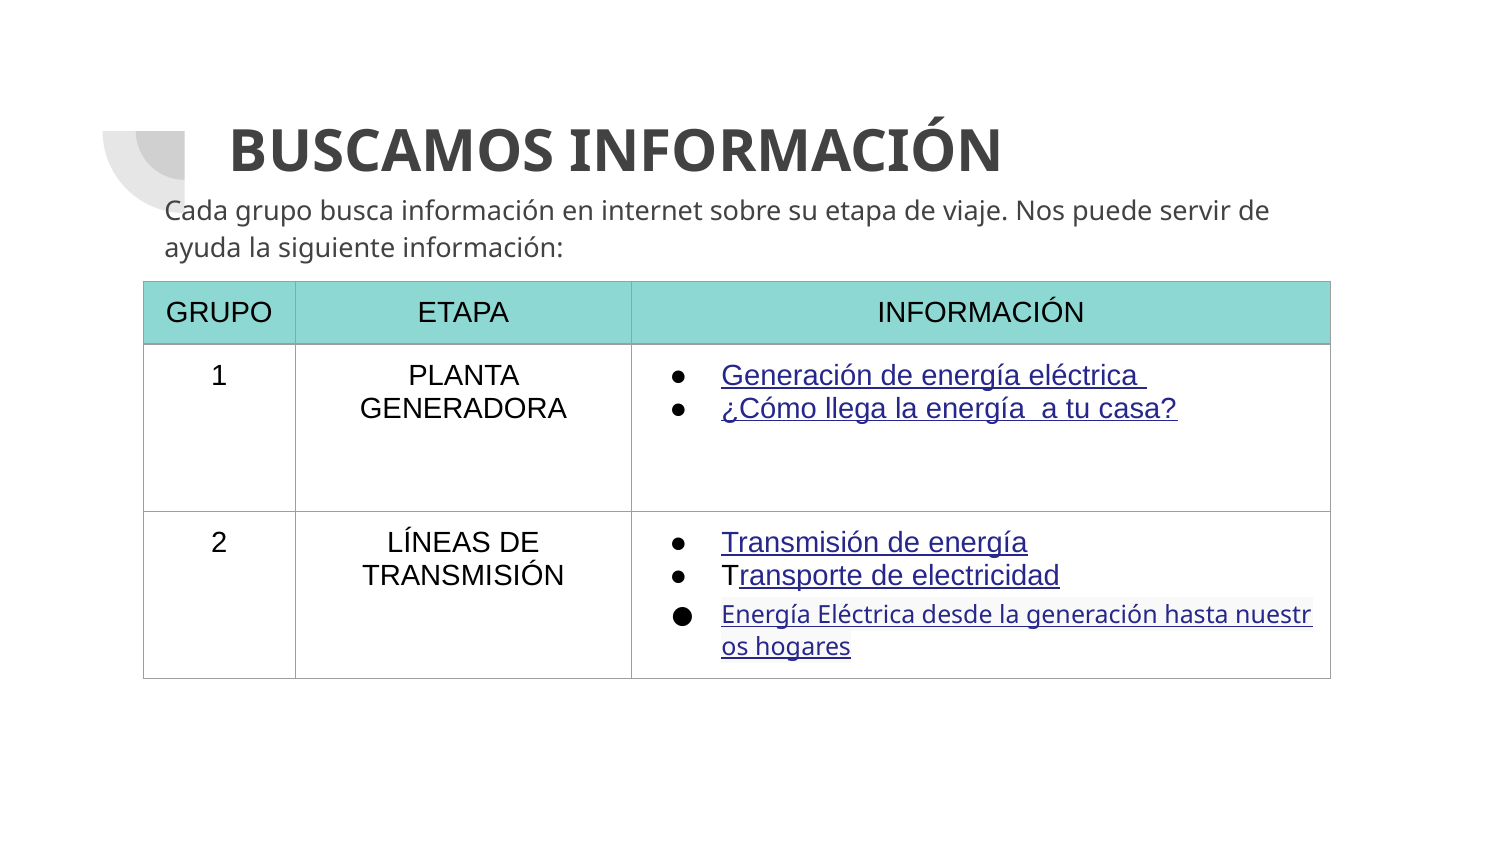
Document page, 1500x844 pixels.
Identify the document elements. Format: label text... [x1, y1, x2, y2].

table_cell 2 [144, 512, 295, 678]
table_cell PLANTA GENERADORA [296, 345, 631, 511]
table_cell Generación de energía eléctrica ¿Cómo llega la energía a tu casa? [632, 345, 1330, 511]
table_header INFORMACIÓN [632, 282, 1330, 343]
title BUSCAMOS INFORMACIÓN [213, 98, 1368, 173]
table_cell Transmisión de energía Transporte de electricidad Energía Eléctrica desde la generación hasta nuestros hogares [632, 512, 1330, 678]
table_header ETAPA [296, 282, 631, 343]
table_header GRUPO [144, 282, 295, 343]
table_cell 1 [144, 345, 295, 511]
list Cada grupo busca información en internet sobre su etapa de viaje. Nos puede servir de ayuda la siguiente información: [149, 173, 1368, 744]
table_cell LÍNEAS DE TRANSMISIÓN [296, 512, 631, 678]
